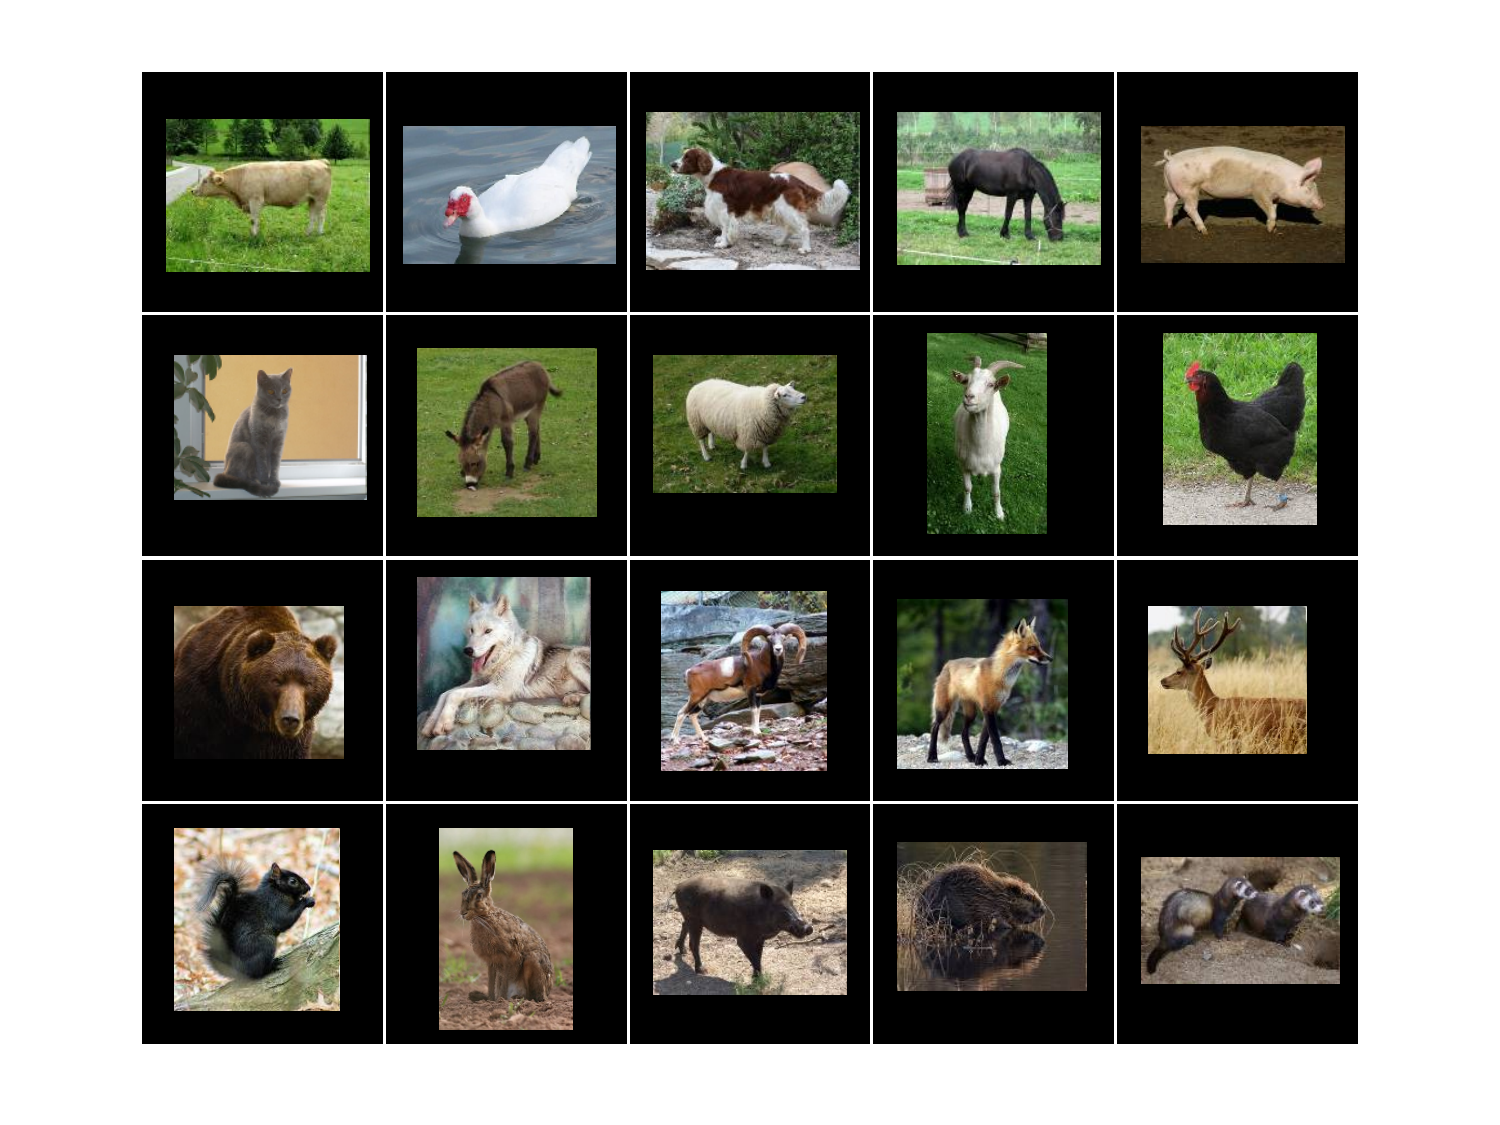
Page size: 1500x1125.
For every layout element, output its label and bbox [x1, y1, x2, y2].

text_box [631, 562, 869, 799]
picture [417, 348, 597, 517]
picture [439, 828, 573, 1030]
text_box [388, 73, 625, 310]
text_box [144, 317, 381, 554]
text_box [1119, 805, 1356, 1043]
text_box [388, 562, 625, 799]
text_box [1119, 73, 1356, 310]
text_box [144, 805, 381, 1043]
picture [927, 333, 1047, 534]
picture [403, 126, 616, 264]
picture [661, 591, 827, 771]
text_box [631, 805, 869, 1043]
text_box [388, 317, 625, 554]
text_box [875, 805, 1112, 1043]
picture [1163, 333, 1317, 525]
text_box [144, 562, 381, 799]
picture [1148, 606, 1307, 754]
picture [1141, 126, 1345, 263]
picture [166, 119, 370, 272]
text_box [875, 562, 1112, 799]
picture [646, 112, 860, 270]
picture [653, 850, 847, 995]
text_box [631, 73, 869, 310]
picture [174, 828, 340, 1011]
picture [897, 599, 1068, 770]
text_box [388, 805, 625, 1043]
text_box [875, 317, 1112, 554]
picture [174, 606, 344, 759]
picture [897, 112, 1101, 265]
picture [1141, 857, 1340, 984]
text_box [1119, 562, 1356, 799]
text_box [144, 73, 381, 310]
text_box [1119, 317, 1356, 554]
picture [653, 355, 837, 493]
picture [897, 842, 1087, 991]
picture [417, 577, 591, 751]
text_box [875, 73, 1112, 310]
text_box [631, 317, 869, 554]
picture [174, 355, 367, 500]
